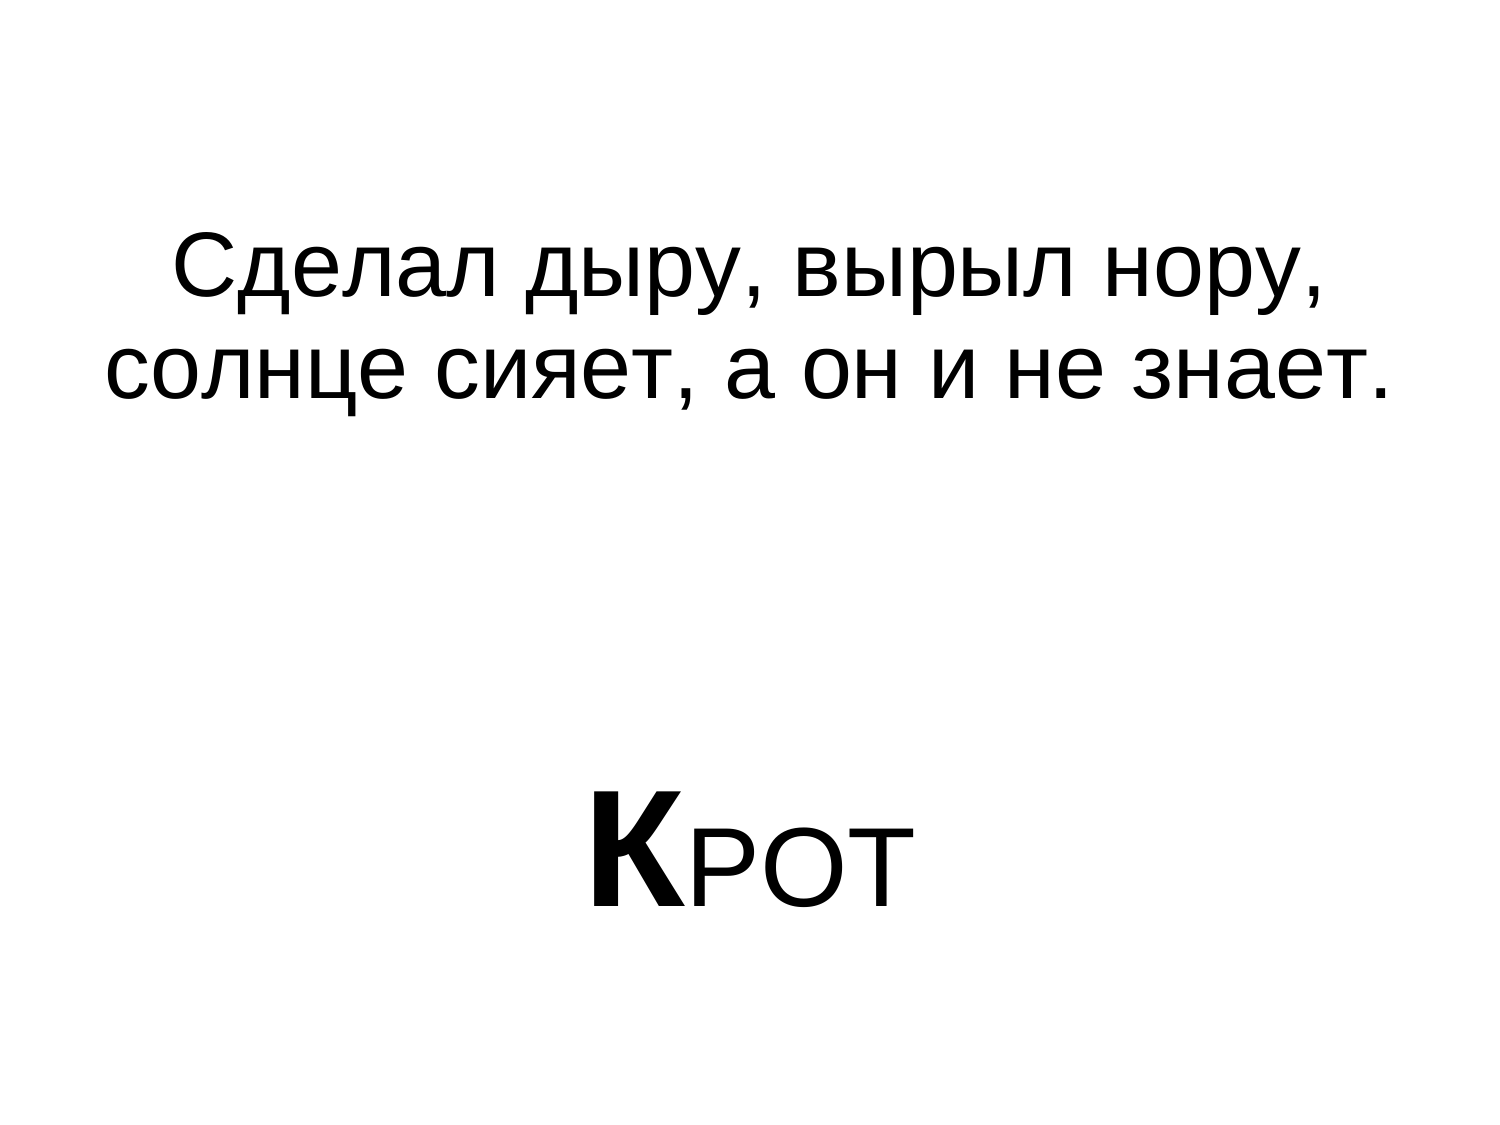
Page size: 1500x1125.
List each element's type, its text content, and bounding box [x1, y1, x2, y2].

list КРОТ [75, 645, 1426, 1006]
title Сделал дыру, вырыл нору, солнце сияет, а он и не знает. [75, 45, 1426, 587]
